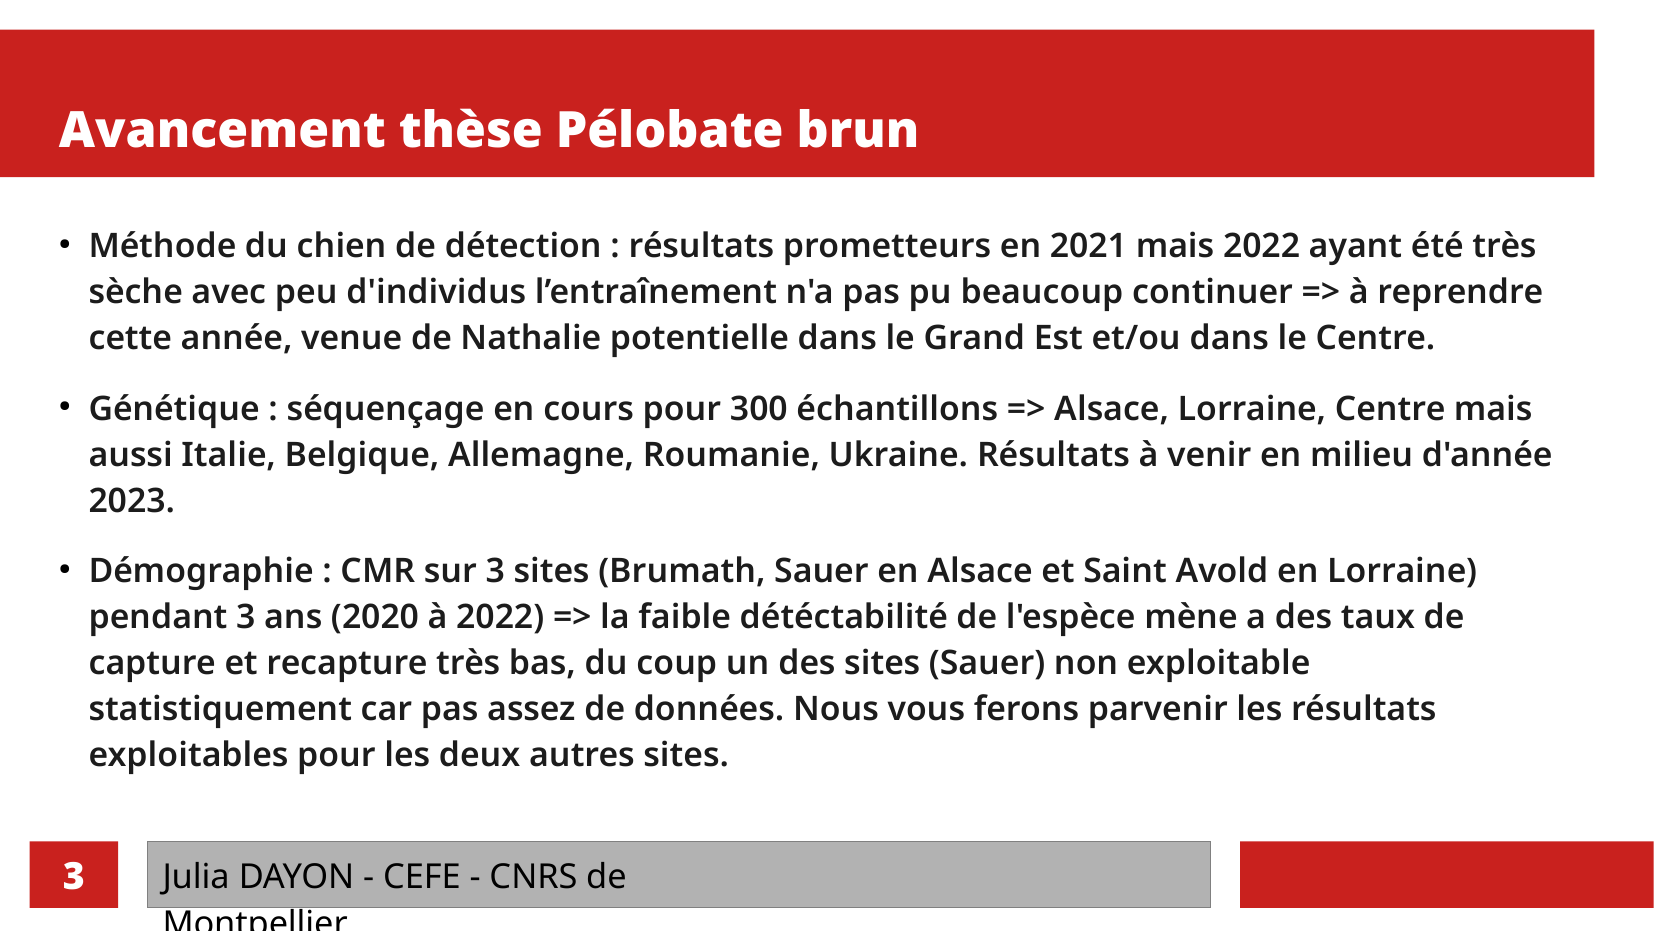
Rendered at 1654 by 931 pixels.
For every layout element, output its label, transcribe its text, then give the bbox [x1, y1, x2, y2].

text_box Julia DAYON - CEFE - CNRS de Montpellier [147, 844, 768, 903]
title Avancement thèse Pélobate brun [59, 44, 1595, 163]
list Méthode du chien de détection : résultats prometteurs en 2021 mais 2022 ayant été très sèche avec peu d'individus l’entraînement n'a pas pu beaucoup continuer => à reprendre cette année, venue de Nathalie potentielle dans le Grand Est et/ou dans le Centre. Génétique : séquençage en cours pour 300 échantillons => Alsace, Lorraine, Centre mais aussi Italie, Belgique, Allemagne, Roumanie, Ukraine. Résultats à venir en milieu d'année 2023. Démographie : CMR sur 3 sites (Brumath, Sauer en Alsace et Saint Avold en Lorraine) pendant 3 ans (2020 à 2022) => la faible détéctabilité de l'espèce mène a des taux de capture et recapture très bas, du coup un des sites (Sauer) non exploitable statistiquement car pas assez de données. Nous vous ferons parvenir les résultats exploitables pour les deux autres sites. [59, 221, 1565, 798]
